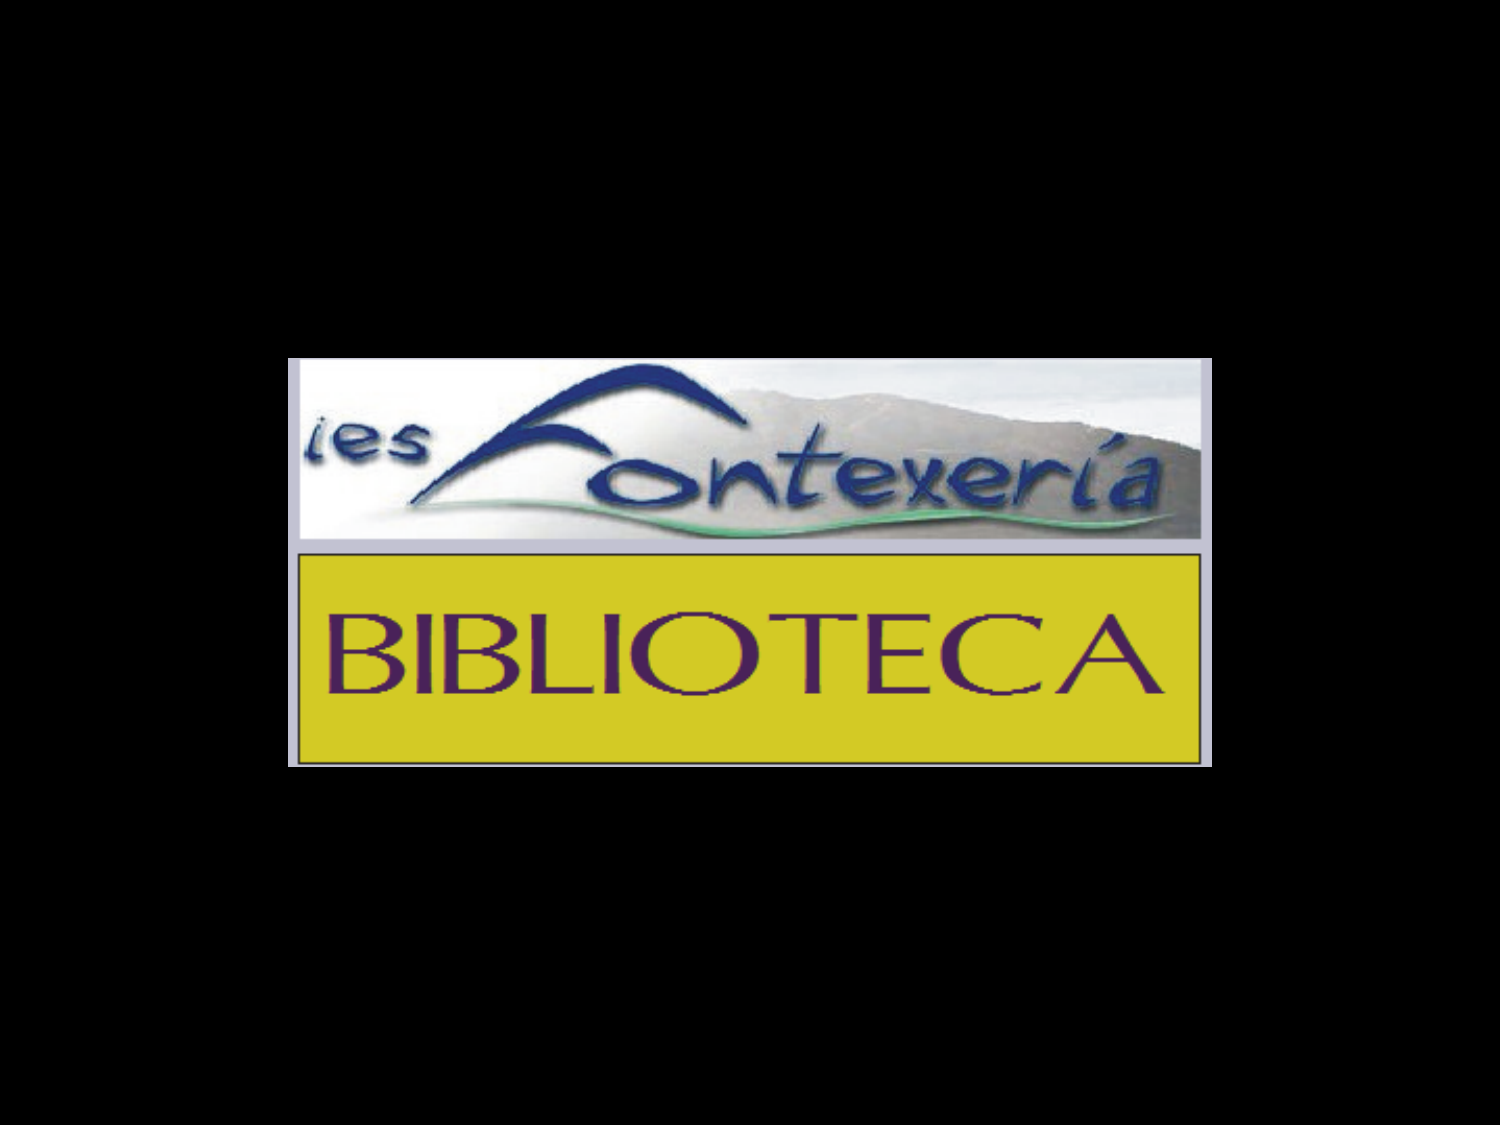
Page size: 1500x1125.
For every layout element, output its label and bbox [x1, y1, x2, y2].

picture [288, 358, 1212, 767]
